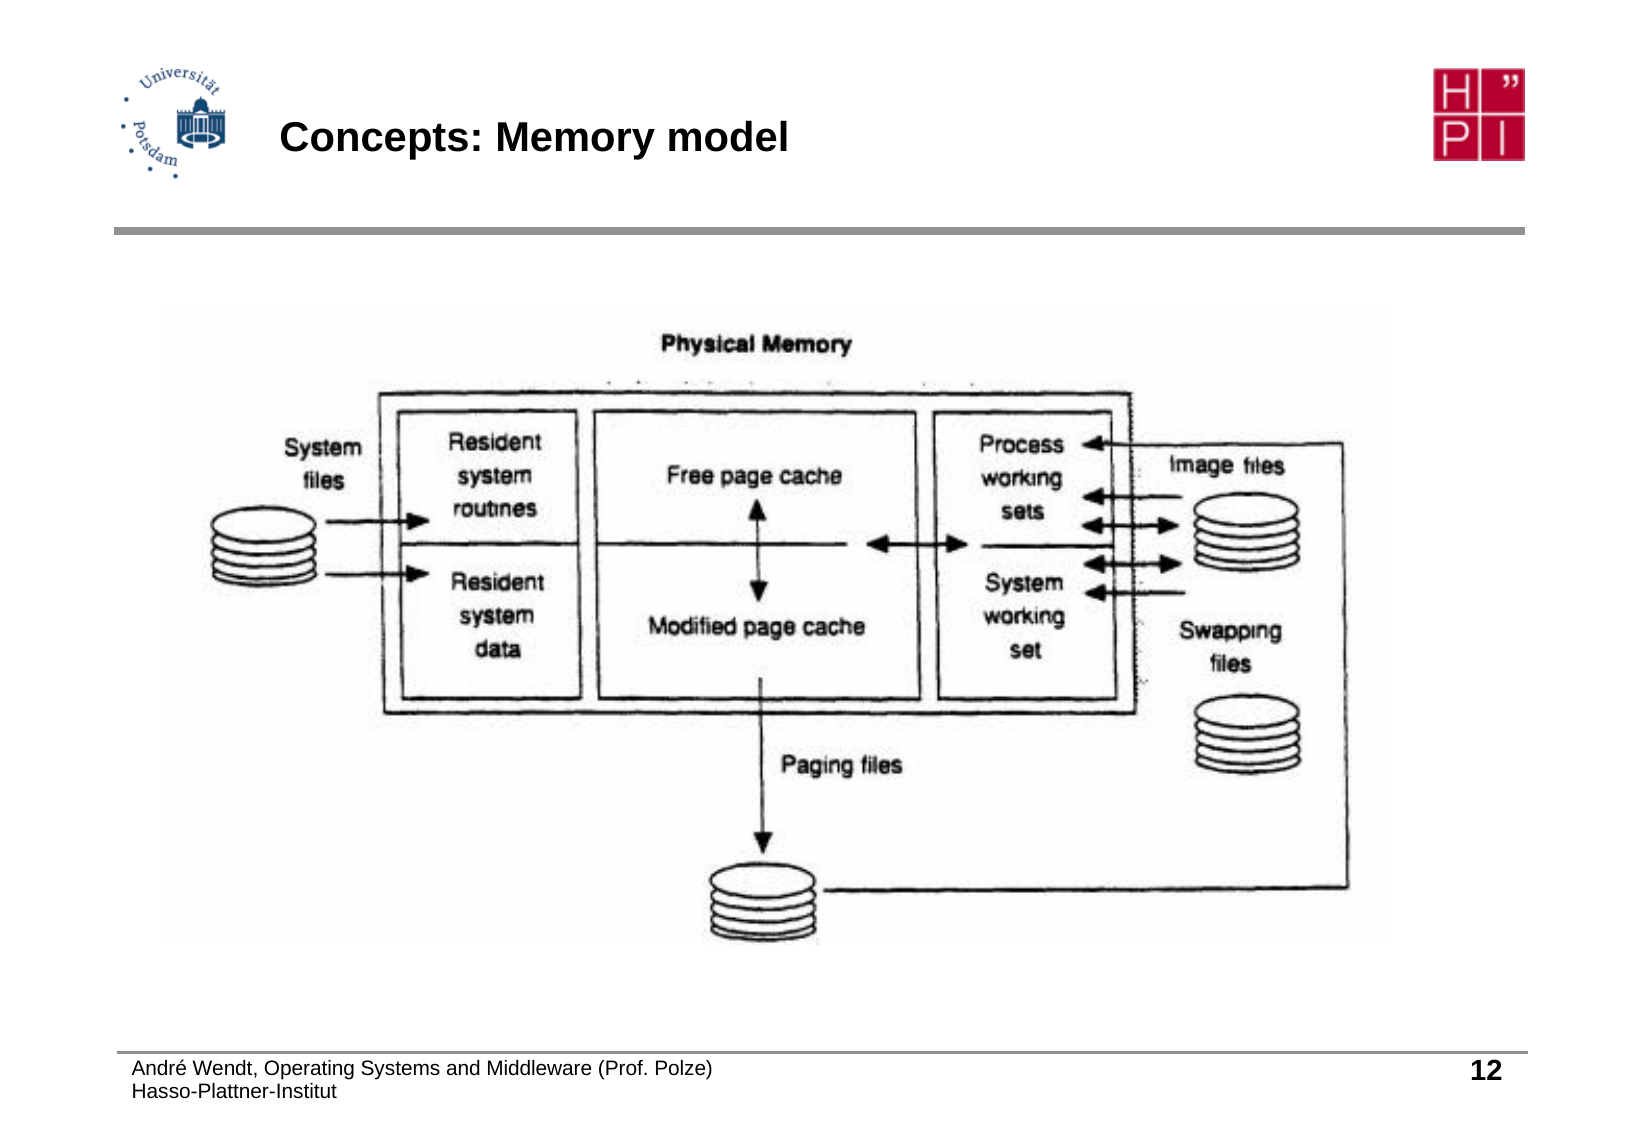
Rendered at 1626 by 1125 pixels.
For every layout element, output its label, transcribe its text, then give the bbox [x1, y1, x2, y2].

title Concepts: Memory model [279, 68, 1390, 207]
picture [1433, 68, 1525, 161]
picture [165, 303, 1386, 945]
picture [121, 68, 226, 179]
